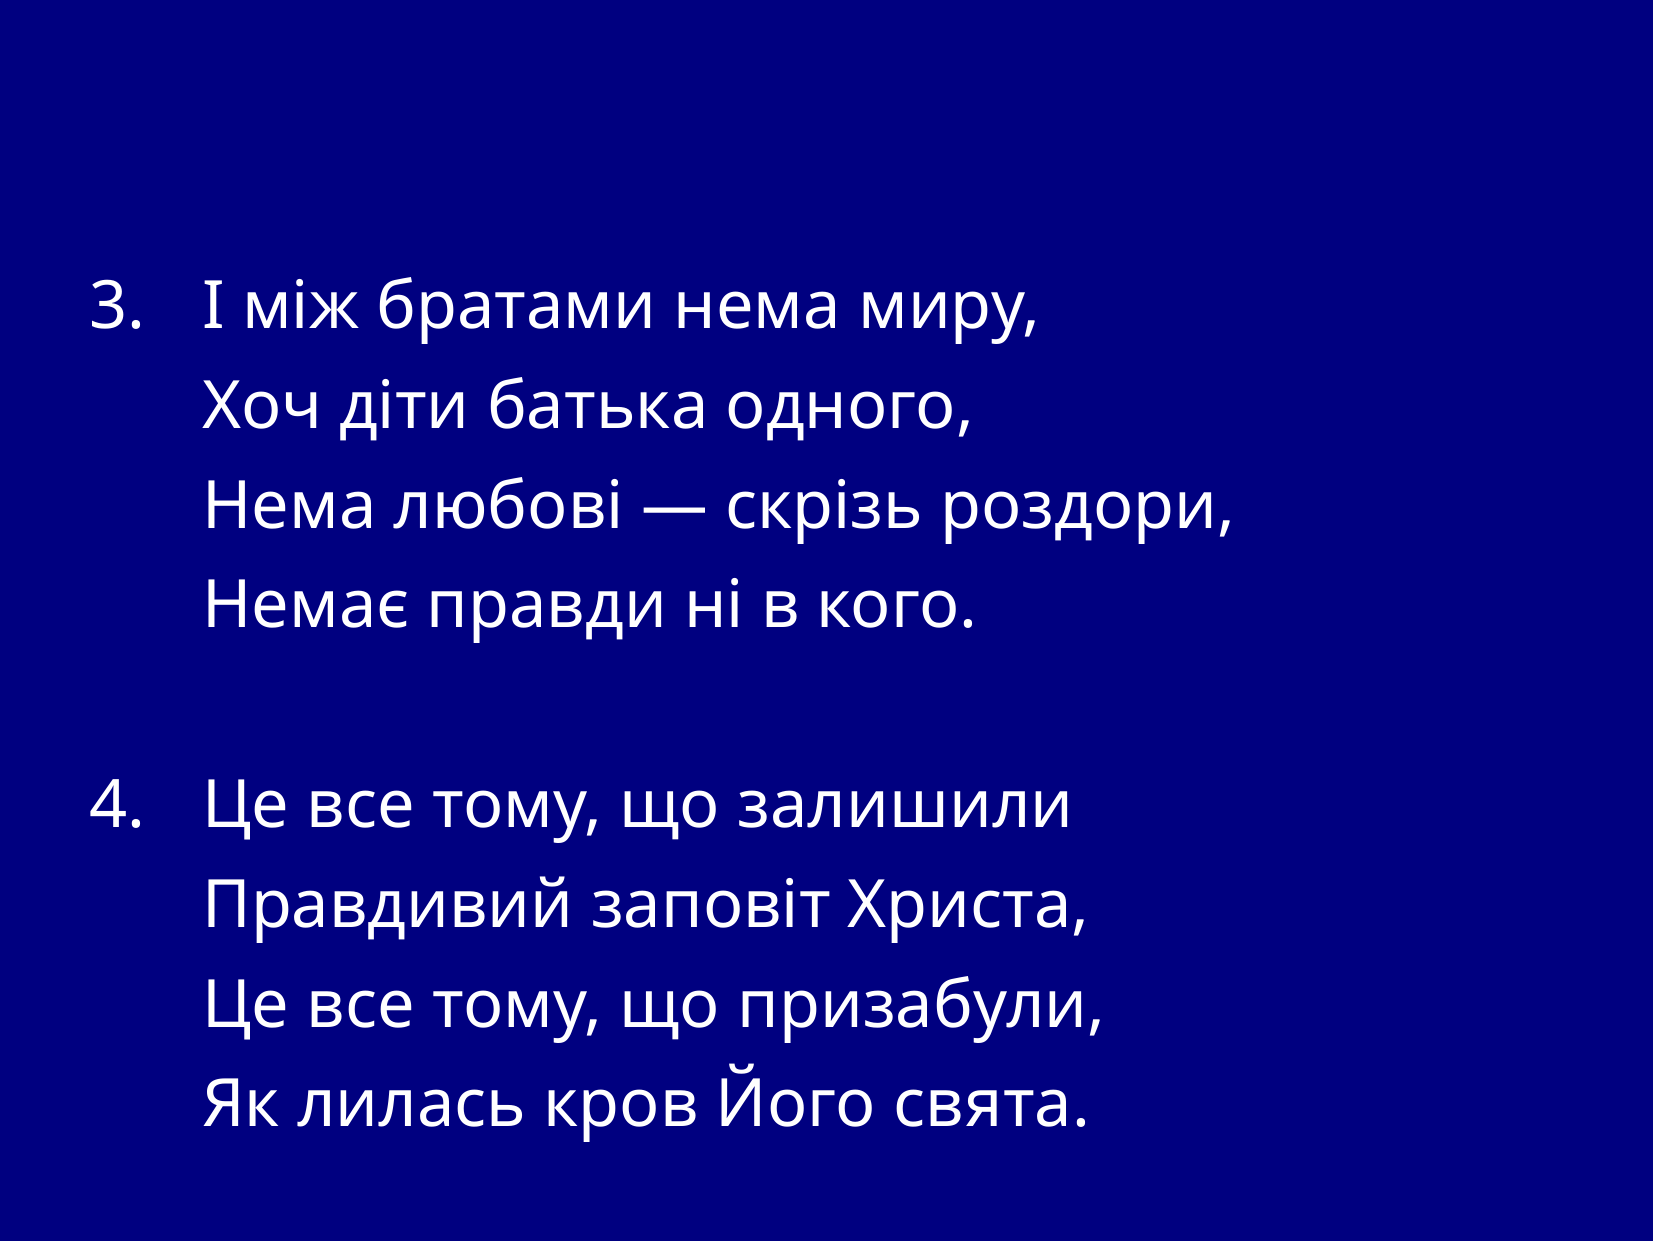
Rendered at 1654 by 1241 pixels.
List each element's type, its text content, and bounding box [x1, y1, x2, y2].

text_box 3. І між братами нема миру, Хоч діти батька одного, Нема любові ― скрізь роздори, Немає правди ні в кого. 4. Це все тому, що залишили Правдивий заповіт Христа, Це все тому, що призабули, Як лилась кров Його свята. [75, 150, 1576, 1163]
